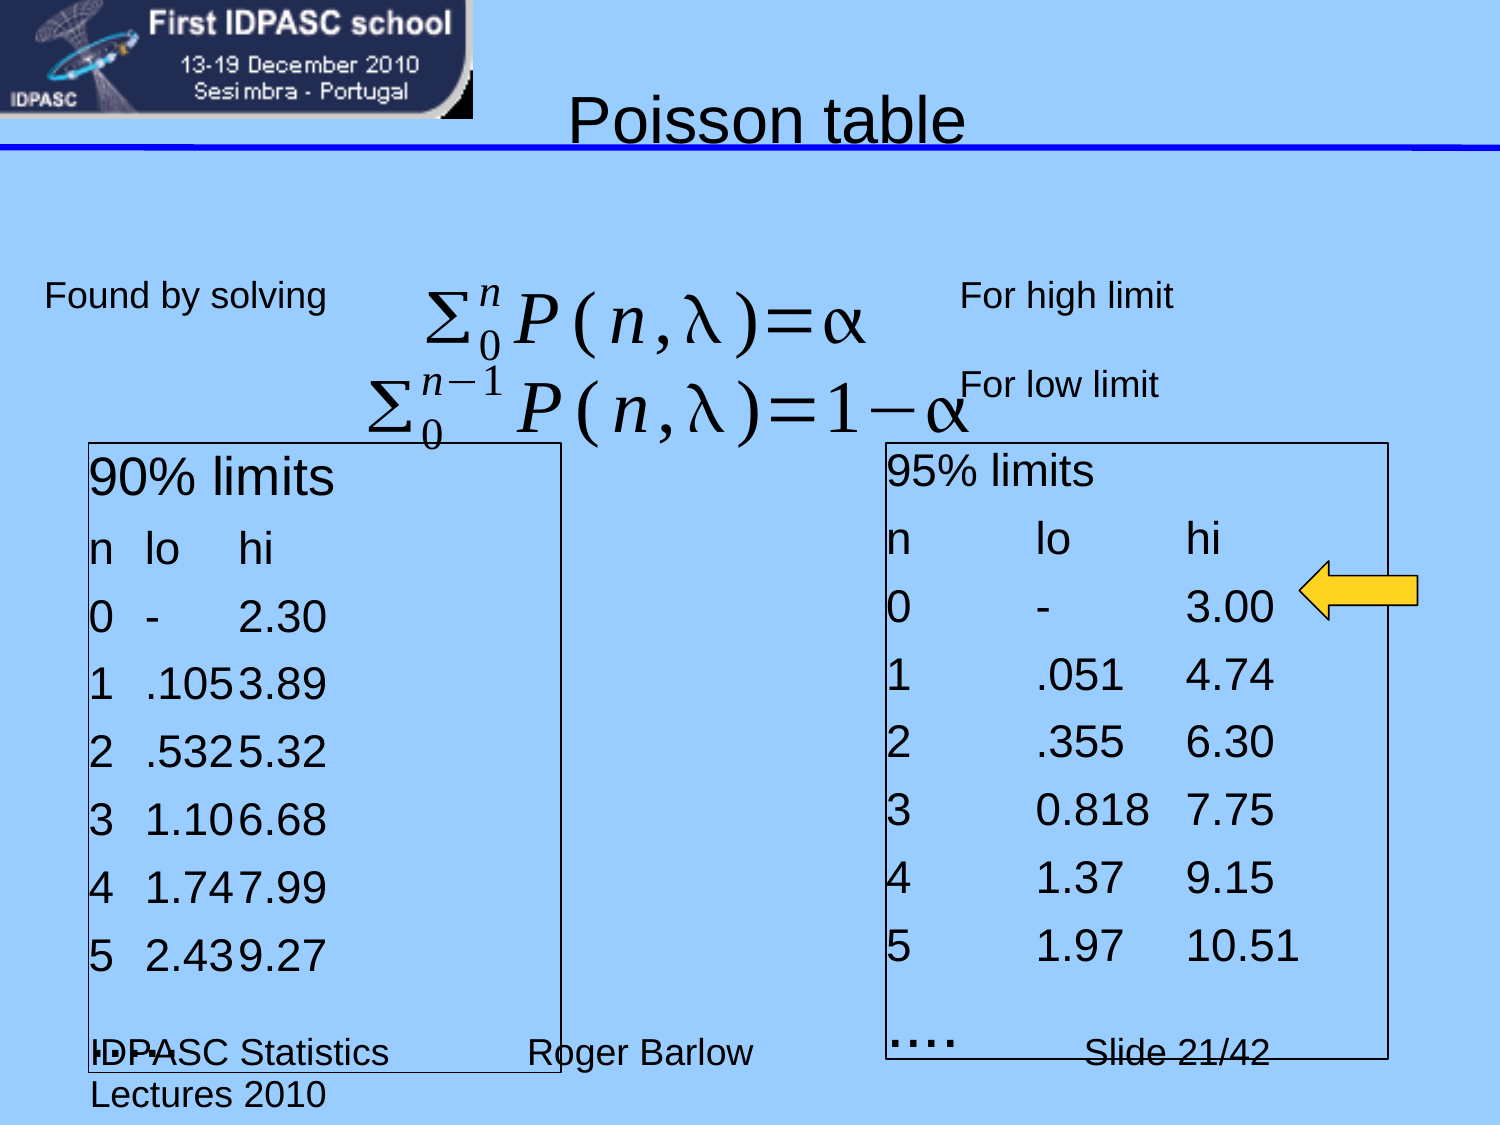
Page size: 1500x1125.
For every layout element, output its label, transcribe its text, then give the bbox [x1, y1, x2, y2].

text_box 95% limits n lo hi 0 - 3.00 1 .051 4.74 2 .355 6.30 3 0.818 7.75 4 1.37 9.15 5 1.97 10.51 .... [885, 442, 1389, 1060]
title Poisson table [118, 59, 1418, 178]
text_box For low limit [976, 354, 1300, 412]
list 90% limits n lo hi 0 - 2.30 1 .105 3.89 2 .532 5.32 3 1.10 6.68 4 1.74 7.99 5 2.43 9.27 ..... [88, 442, 561, 1073]
picture [0, 0, 473, 119]
text_box For high limit [944, 265, 1300, 323]
text_box Found by solving [29, 265, 384, 323]
chart [355, 265, 976, 460]
text_box [1299, 560, 1418, 621]
